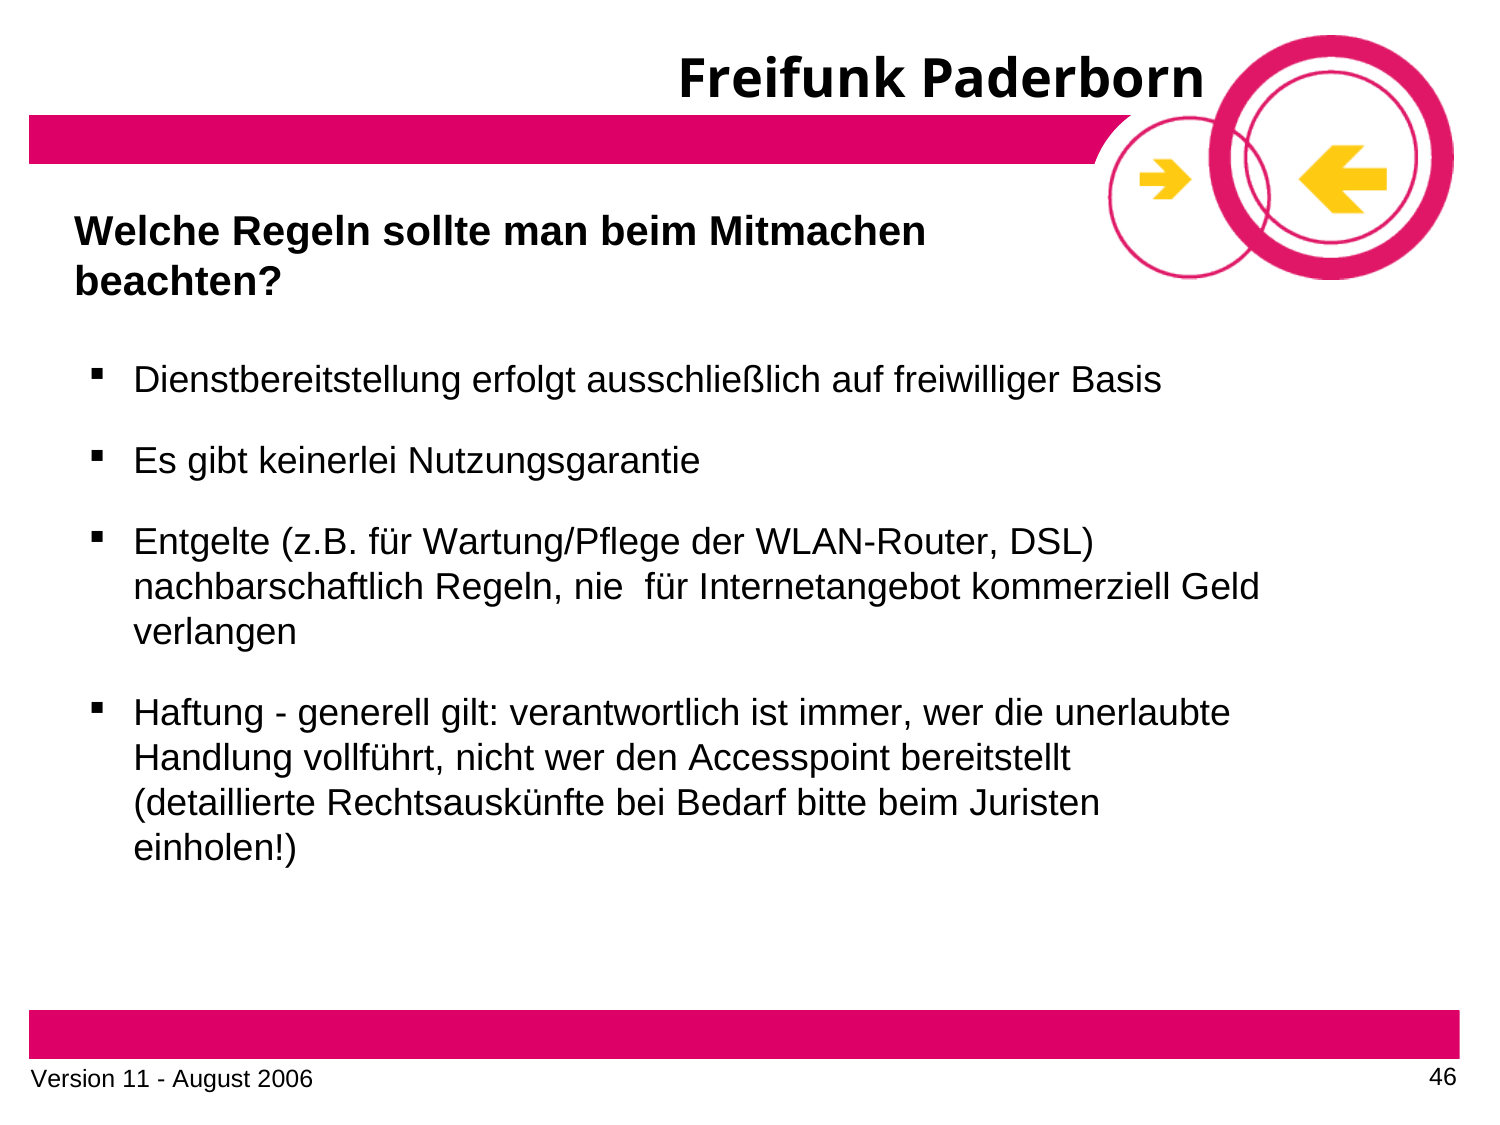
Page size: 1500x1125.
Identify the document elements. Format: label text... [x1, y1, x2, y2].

text_box Dienstbereitstellung erfolgt ausschließlich auf freiwilliger Basis Es gibt keinerlei Nutzungsgarantie Entgelte (z.B. für Wartung/Pflege der WLAN-Router, DSL) nachbarschaftlich Regeln, nie für Internetangebot kommerziell Geld verlangen Haftung - generell gilt: verantwortlich ist immer, wer die unerlaubte Handlung vollführt, nicht wer den Accesspoint bereitstellt (detaillierte Rechtsauskünfte bei Bedarf bitte beim Juristen einholen!) [59, 355, 1288, 993]
picture [1107, 35, 1454, 280]
text_box Welche Regeln sollte man beim Mitmachen beachten? [74, 204, 1067, 309]
